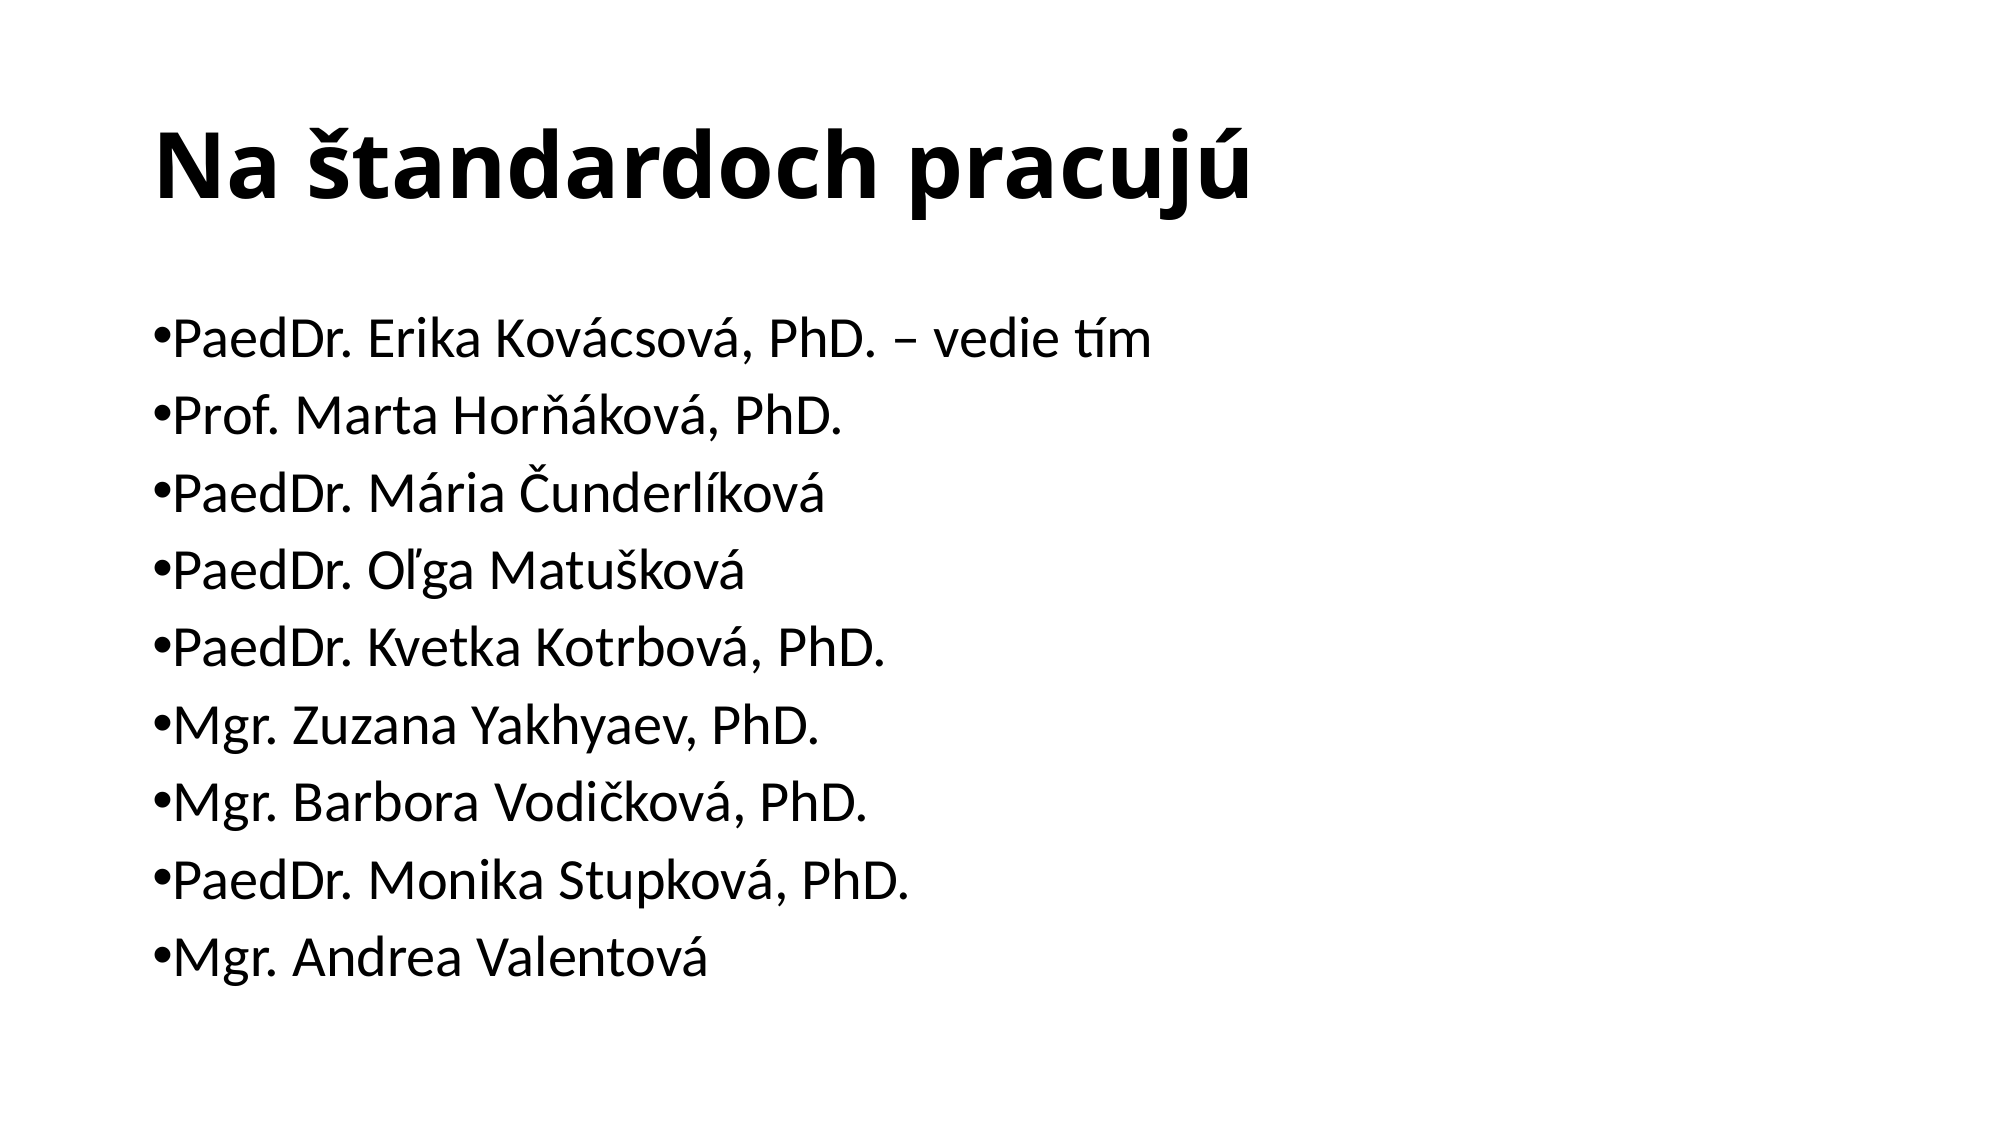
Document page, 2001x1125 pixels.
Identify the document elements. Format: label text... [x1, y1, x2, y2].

title Na štandardoch pracujú [137, 59, 1863, 278]
list PaedDr. Erika Kovácsová, PhD. – vedie tím Prof. Marta Horňáková, PhD. PaedDr. Mária Čunderlíková PaedDr. Oľga Matušková PaedDr. Kvetka Kotrbová, PhD. Mgr. Zuzana Yakhyaev, PhD. Mgr. Barbora Vodičková, PhD. PaedDr. Monika Stupková, PhD. Mgr. Andrea Valentová [137, 299, 1863, 1014]
